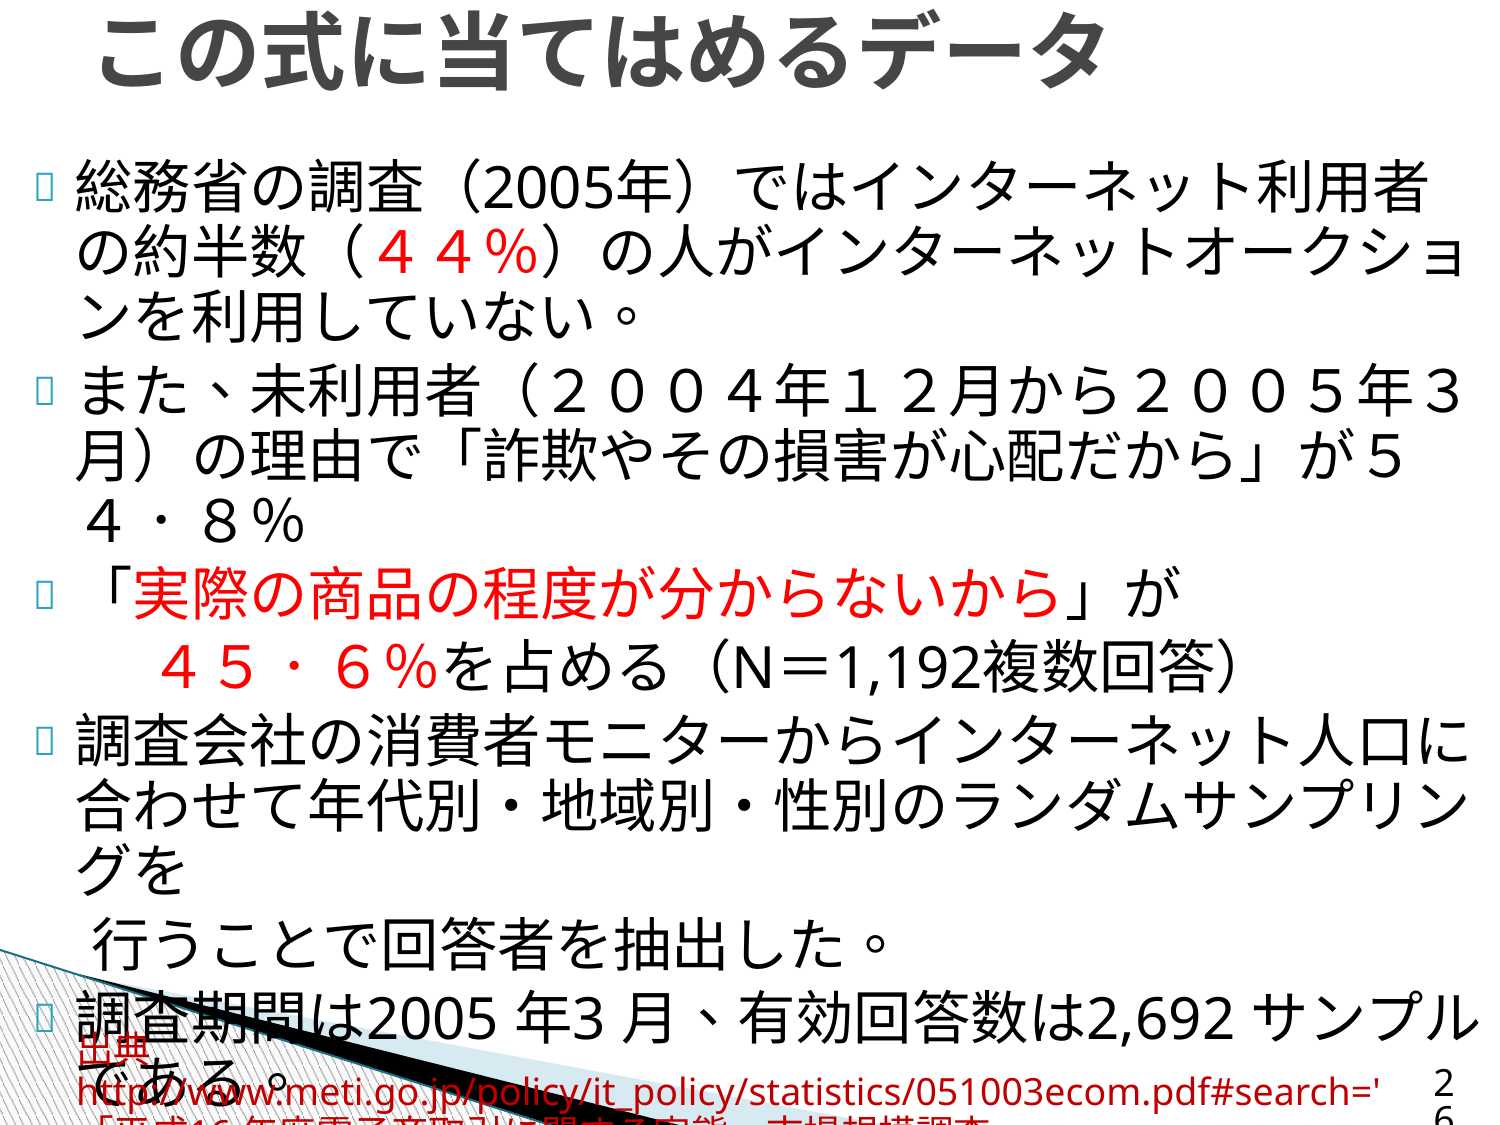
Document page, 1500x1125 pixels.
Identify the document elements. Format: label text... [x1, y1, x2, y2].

title この式に当てはめるデータ [75, 0, 1425, 161]
picture [101, 996, 125, 1022]
text_box 出典 http://www.meti.go.jp/policy/it_policy/statistics/051003ecom.pdf#search='「平成16 年度電子商取引に関する実態・市場規模調査 [61, 1022, 1415, 1125]
picture [0, 988, 199, 1125]
list 総務省の調査（2005年）ではインターネット利用者の約半数（４４％）の人がインターネットオークションを利用していない。 また、未利用者（２００４年１２月から２００５年３月）の理由で「詐欺やその損害が心配だから」が５４．８％ 「実際の商品の程度が分からないから」が ４５．６％を占める（N＝1,192複数回答） 調査会社の消費者モニターからインターネット人口に合わせて年代別・地域別・性別のランダムサンプリングを 行うことで回答者を抽出した。 調査期間は2005 年3 月、有効回答数は2,692 サンプルである。 [0, 149, 1500, 988]
